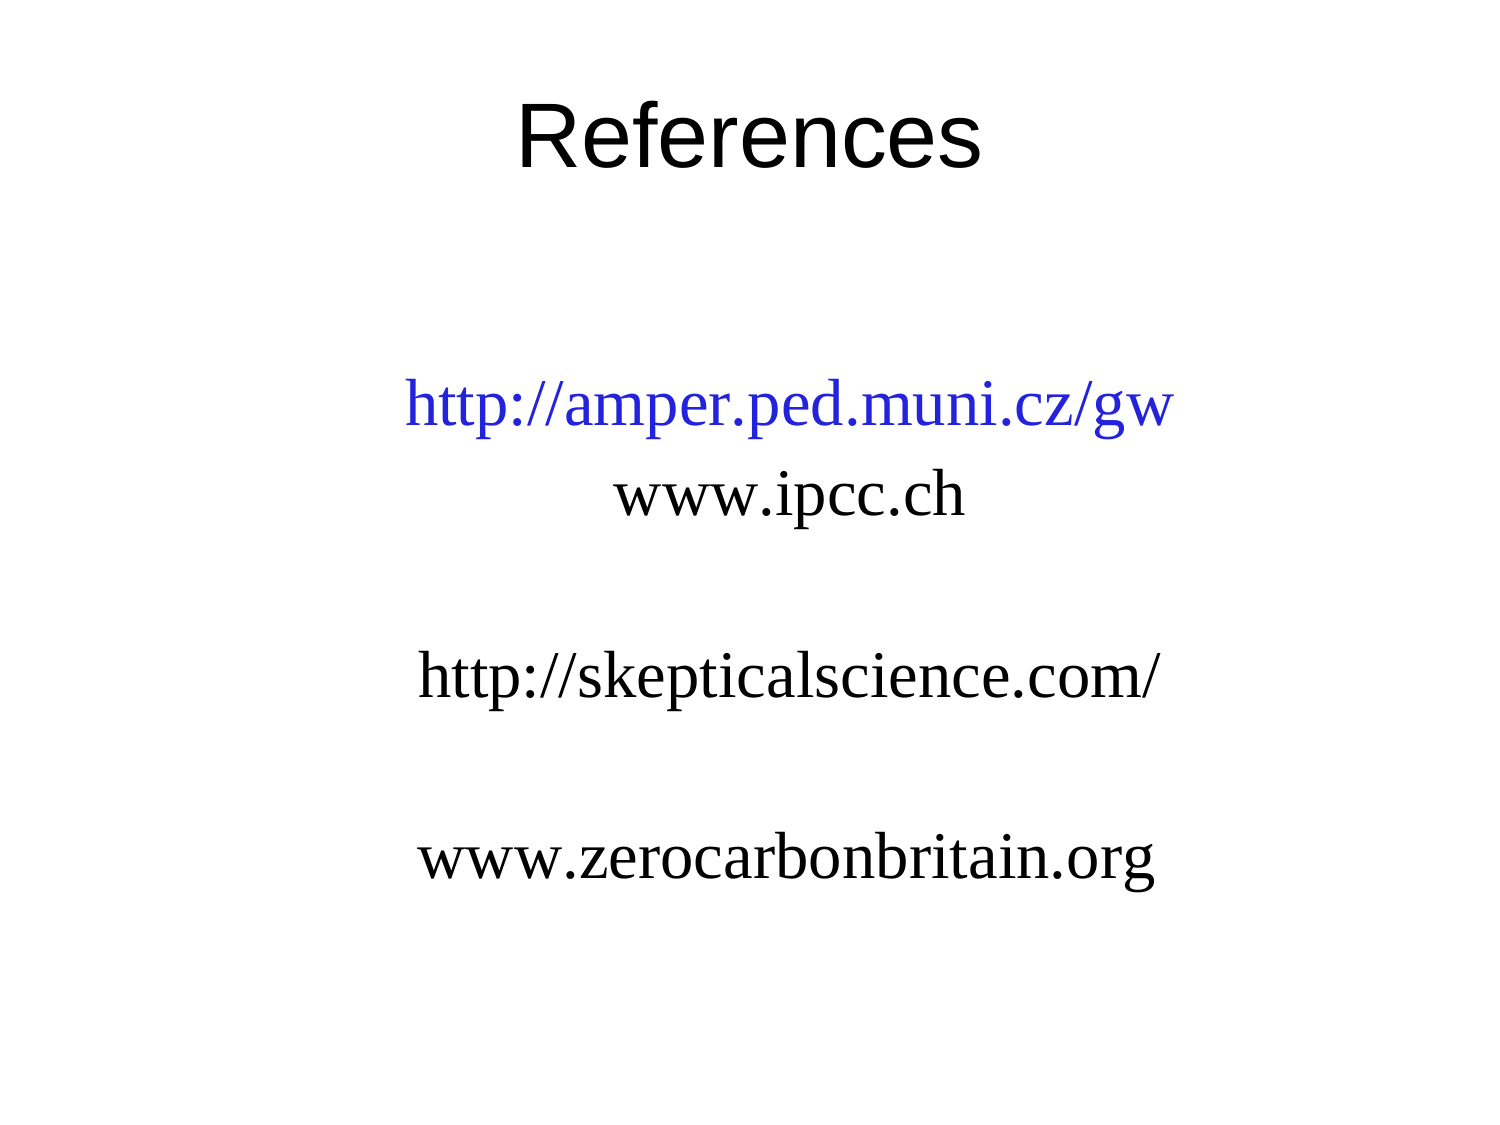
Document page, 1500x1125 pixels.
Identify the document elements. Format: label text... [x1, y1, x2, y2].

title References [75, 21, 1425, 257]
list http://amper.ped.muni.cz/gw www.ipcc.ch http://skepticalscience.com/ www.zerocarbonbritain.org [87, 274, 1438, 985]
